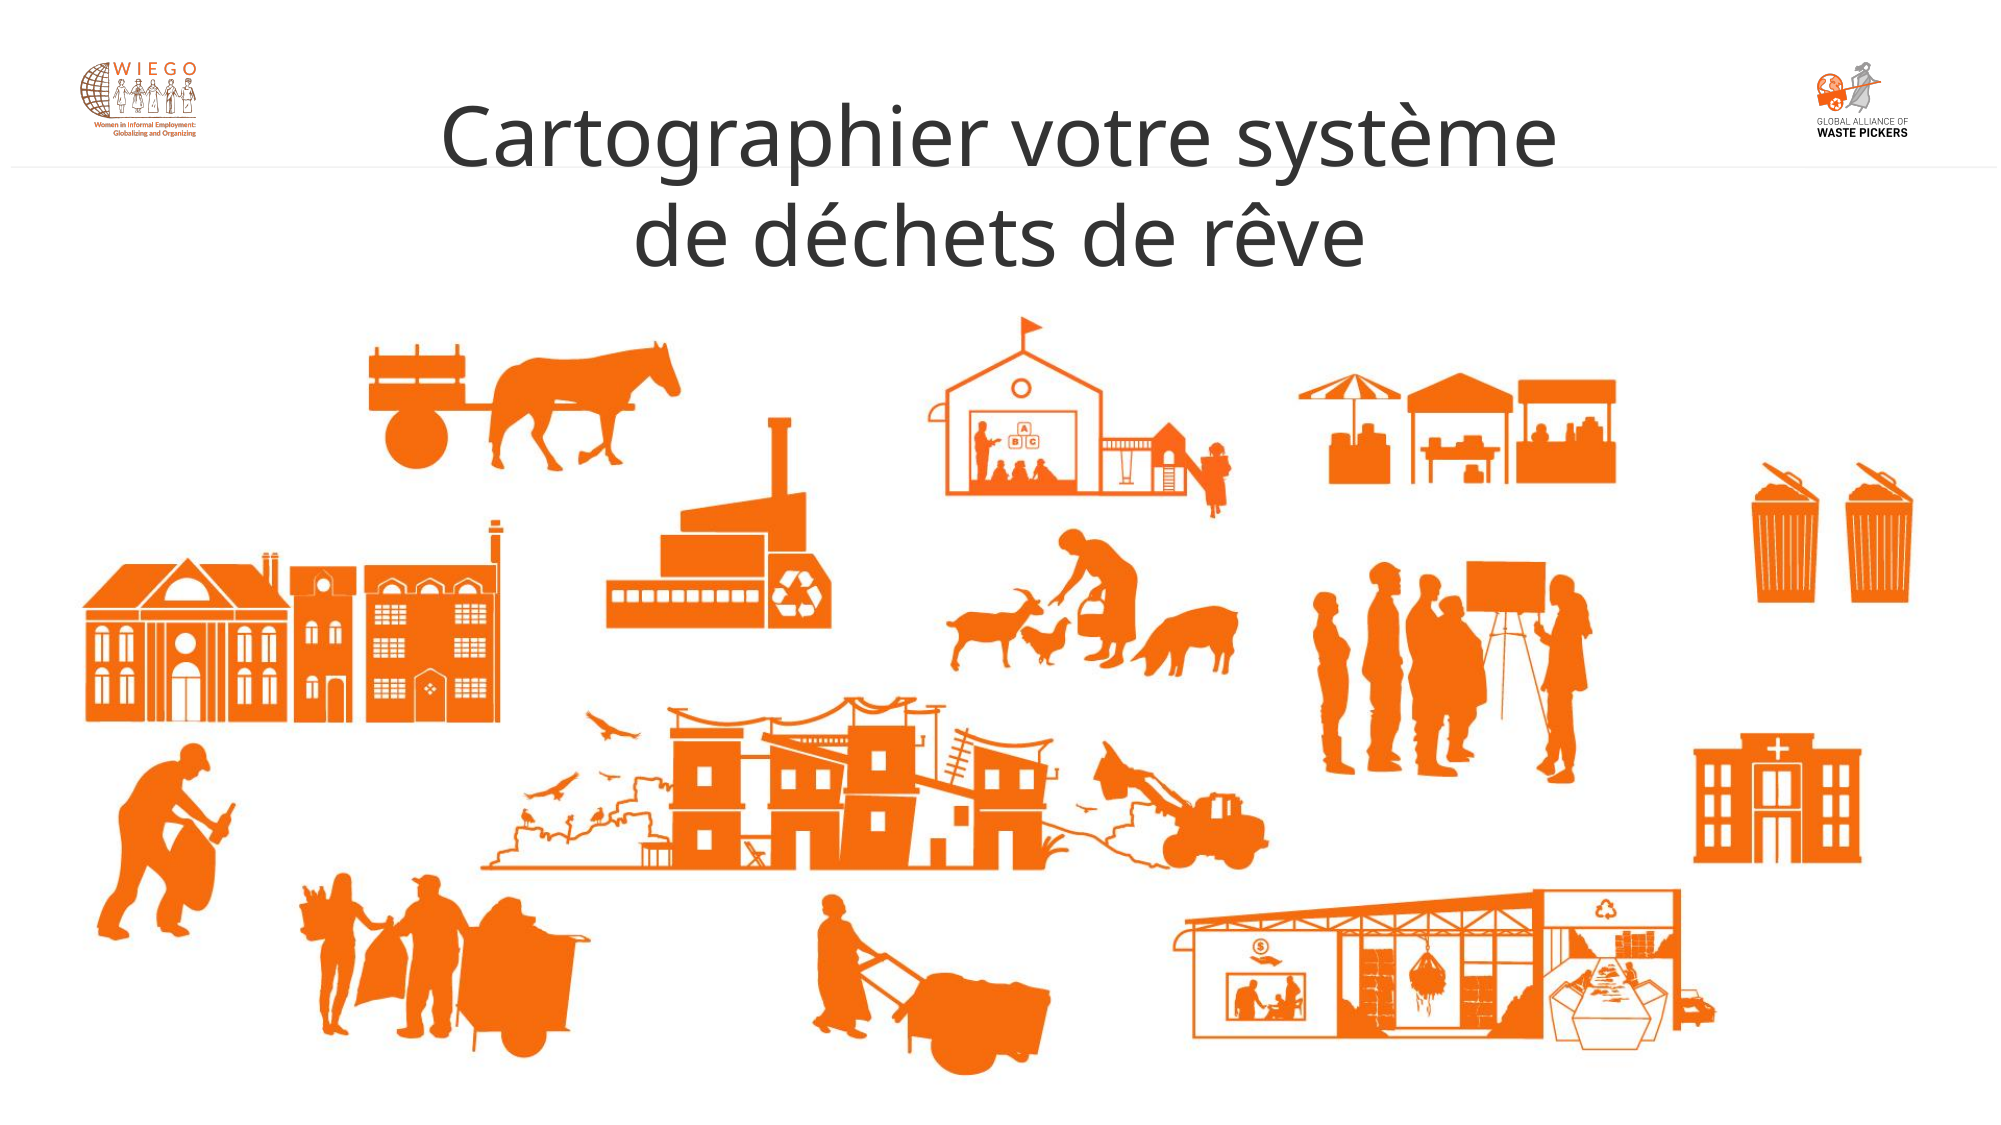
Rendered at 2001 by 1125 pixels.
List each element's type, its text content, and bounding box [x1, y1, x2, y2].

text_box Cartographier votre système de déchets de rêve [54, 75, 1946, 291]
picture [0, 0, 2001, 1125]
